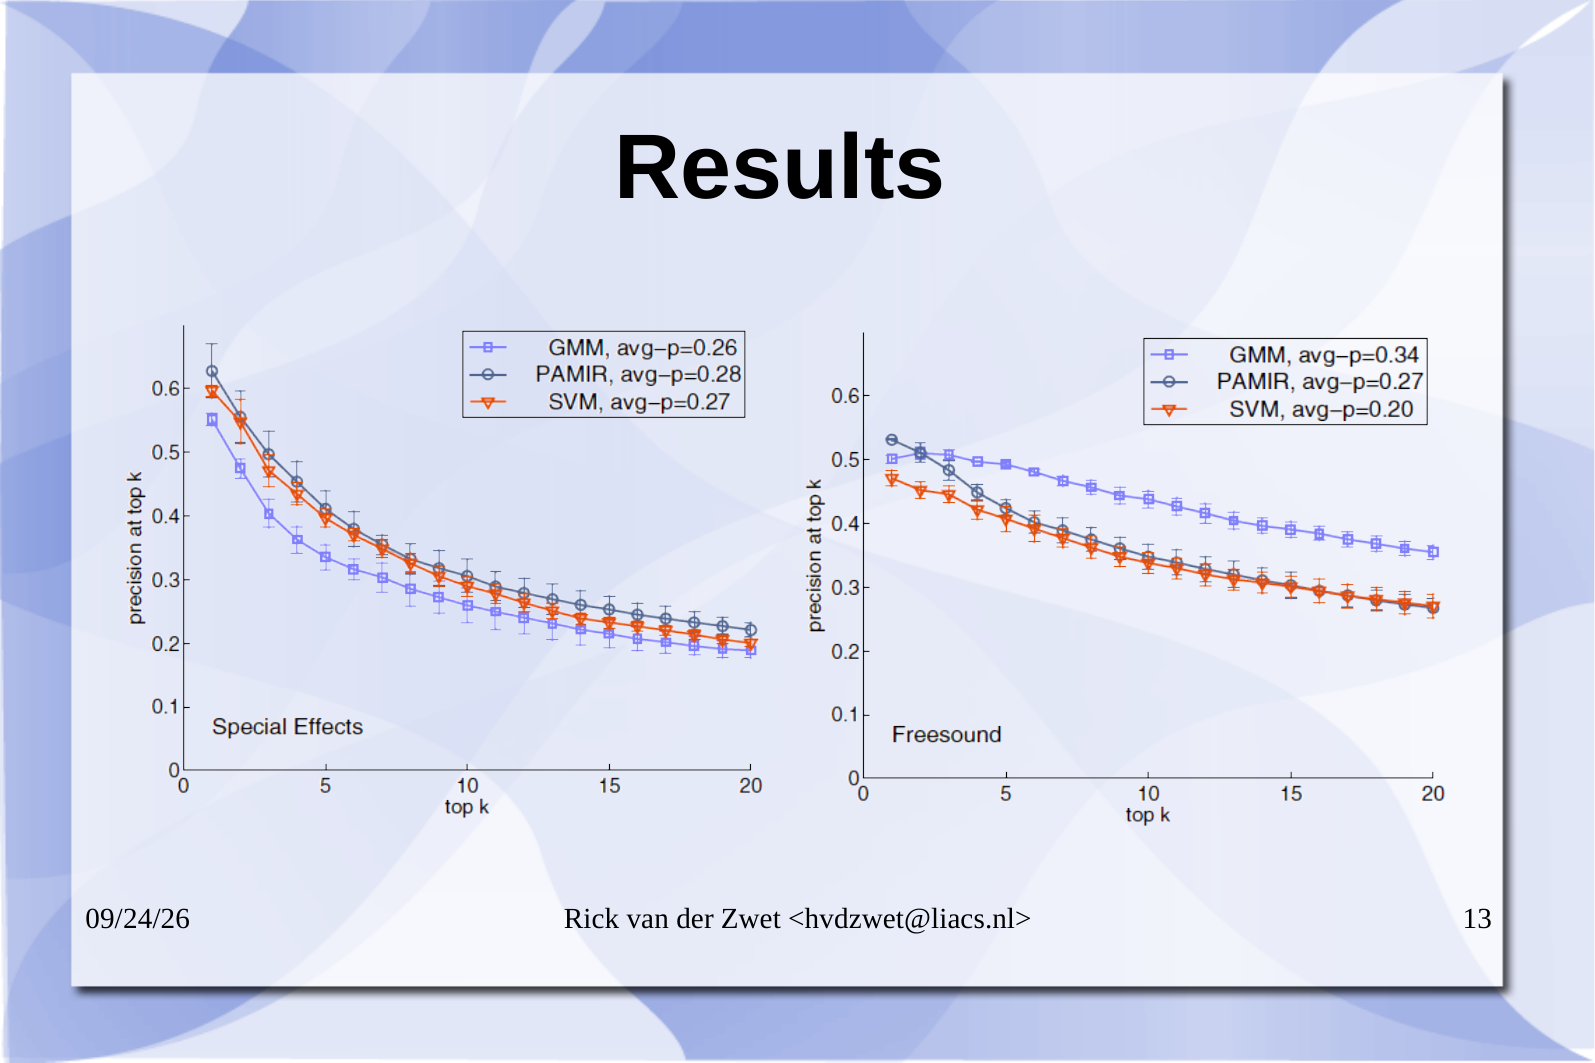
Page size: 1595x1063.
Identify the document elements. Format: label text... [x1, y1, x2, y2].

title Results [79, 77, 1481, 256]
picture [0, 0, 1595, 1063]
